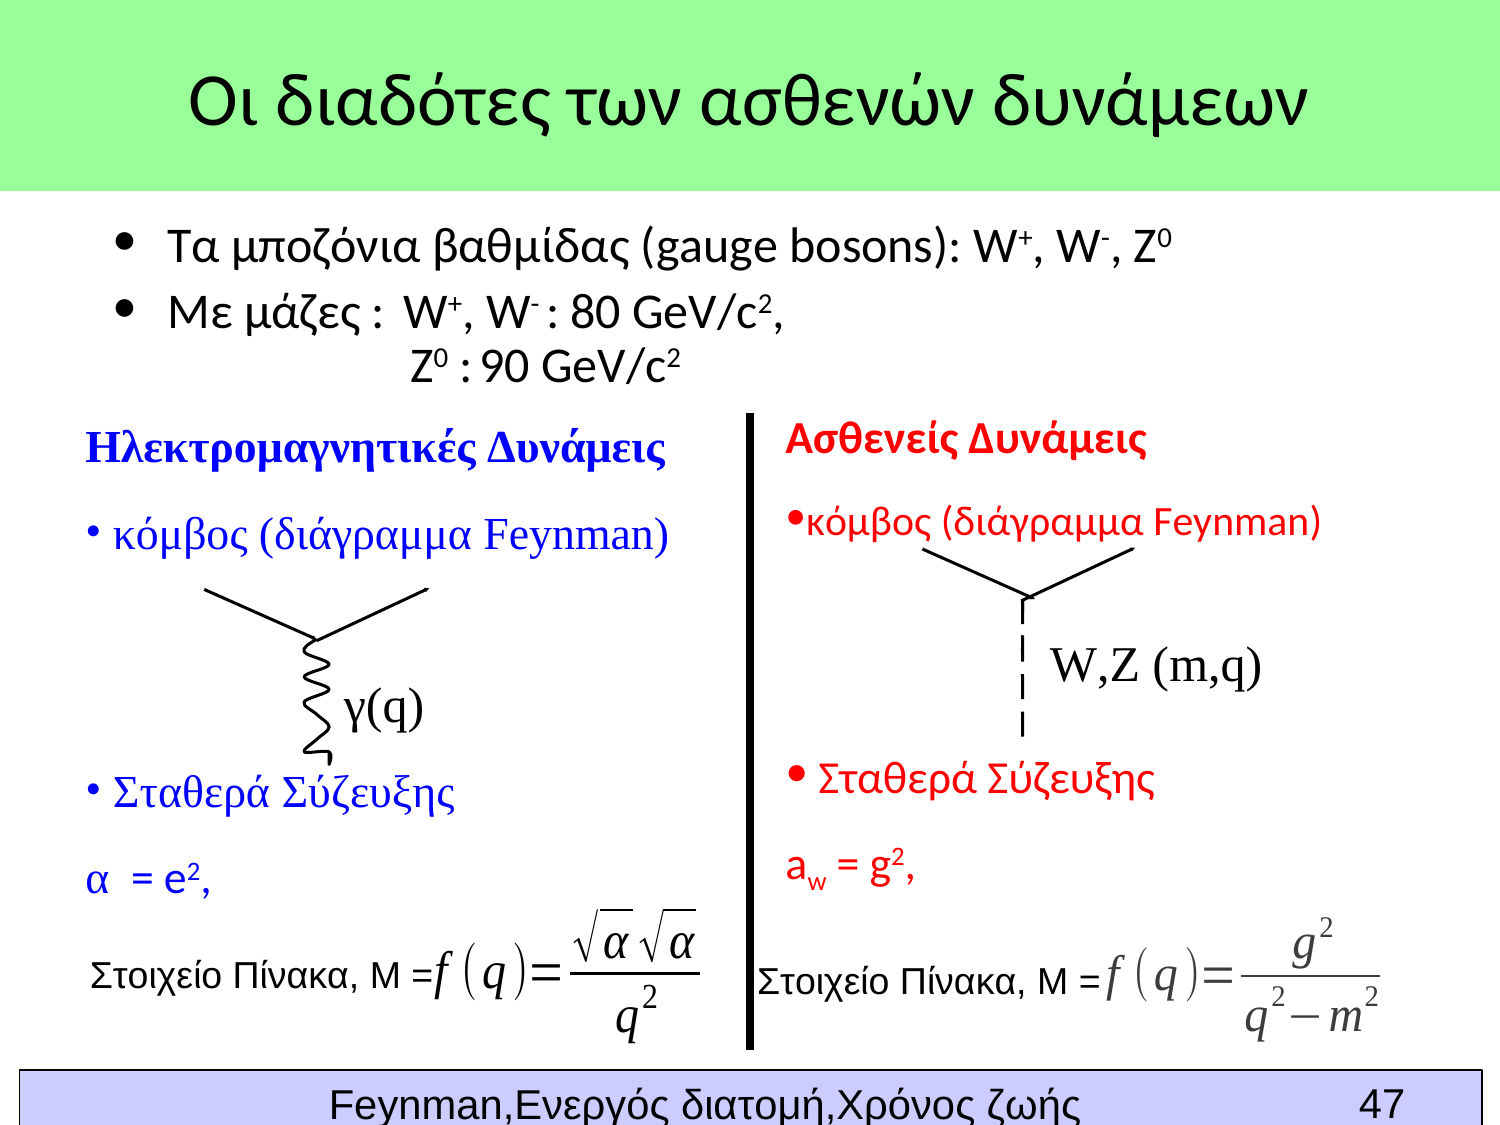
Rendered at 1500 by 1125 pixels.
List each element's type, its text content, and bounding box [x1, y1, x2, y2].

text_box W,Z (m,q) [1034, 623, 1286, 700]
text_box Στοιχείο Πίνακα, Μ = [742, 949, 1117, 1010]
text_box Στοιχείο Πίνακα, Μ = [75, 943, 449, 1004]
text_box Ασθενείς Δυνάμεις κόμβος (διάγραμμα Feynman) Σταθερά Σύζευξης aw = g2, [770, 399, 1471, 991]
chart [422, 906, 720, 1045]
text_box Οι διαδότες των ασθενών δυνάμεων [0, 0, 1500, 192]
text_box γ(q) [329, 664, 480, 740]
text_box Τα μποζόνια βαθμίδας (gauge bosons): W+, W-, Z0 Με μάζες : W+, W- : 80 GeV/c2, Z0 : 90 GeV/c2 [97, 211, 1461, 419]
chart [1093, 908, 1400, 1042]
text_box Ηλεκτρομαγνητικές Δυνάμεις κόμβος (διάγραμμα Feynman) Σταθερά Σύζευξης α = e2, [70, 409, 746, 911]
